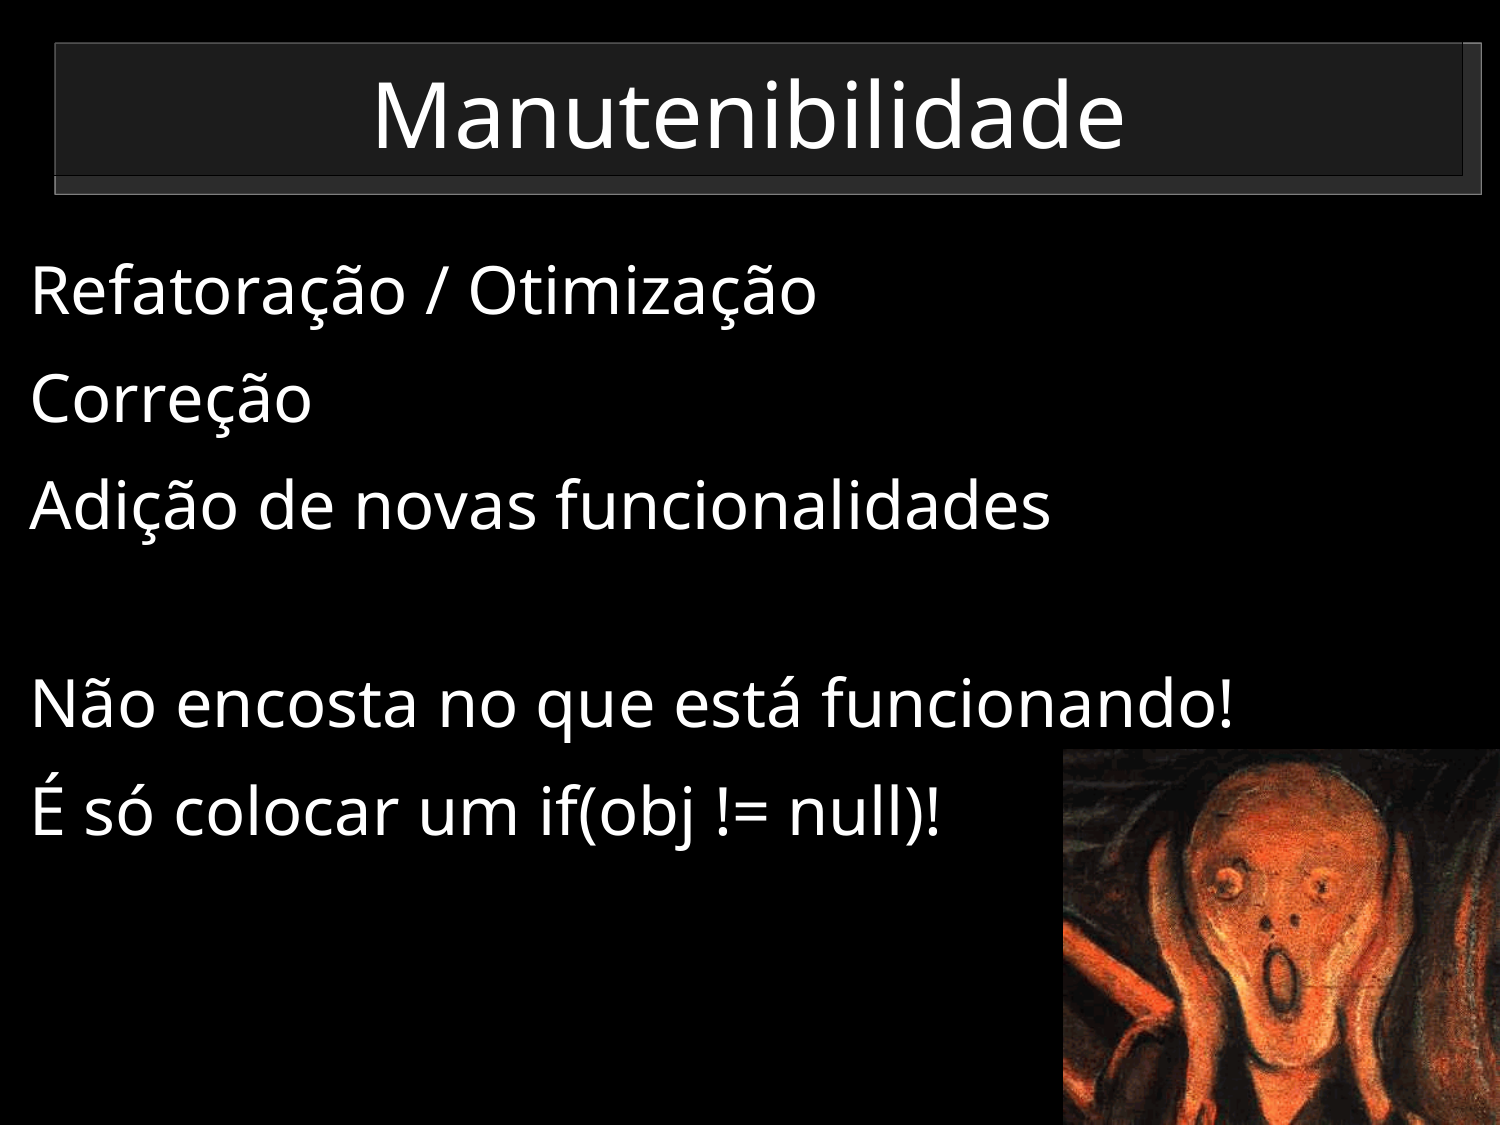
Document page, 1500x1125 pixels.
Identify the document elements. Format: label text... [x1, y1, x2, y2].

list Refatoração / Otimização Correção Adição de novas funcionalidades Não encosta no que está funcionando! É só colocar um if(obj != null)! [29, 243, 1470, 1031]
picture [1063, 749, 1500, 1125]
title Manutenibilidade [29, 38, 1470, 188]
